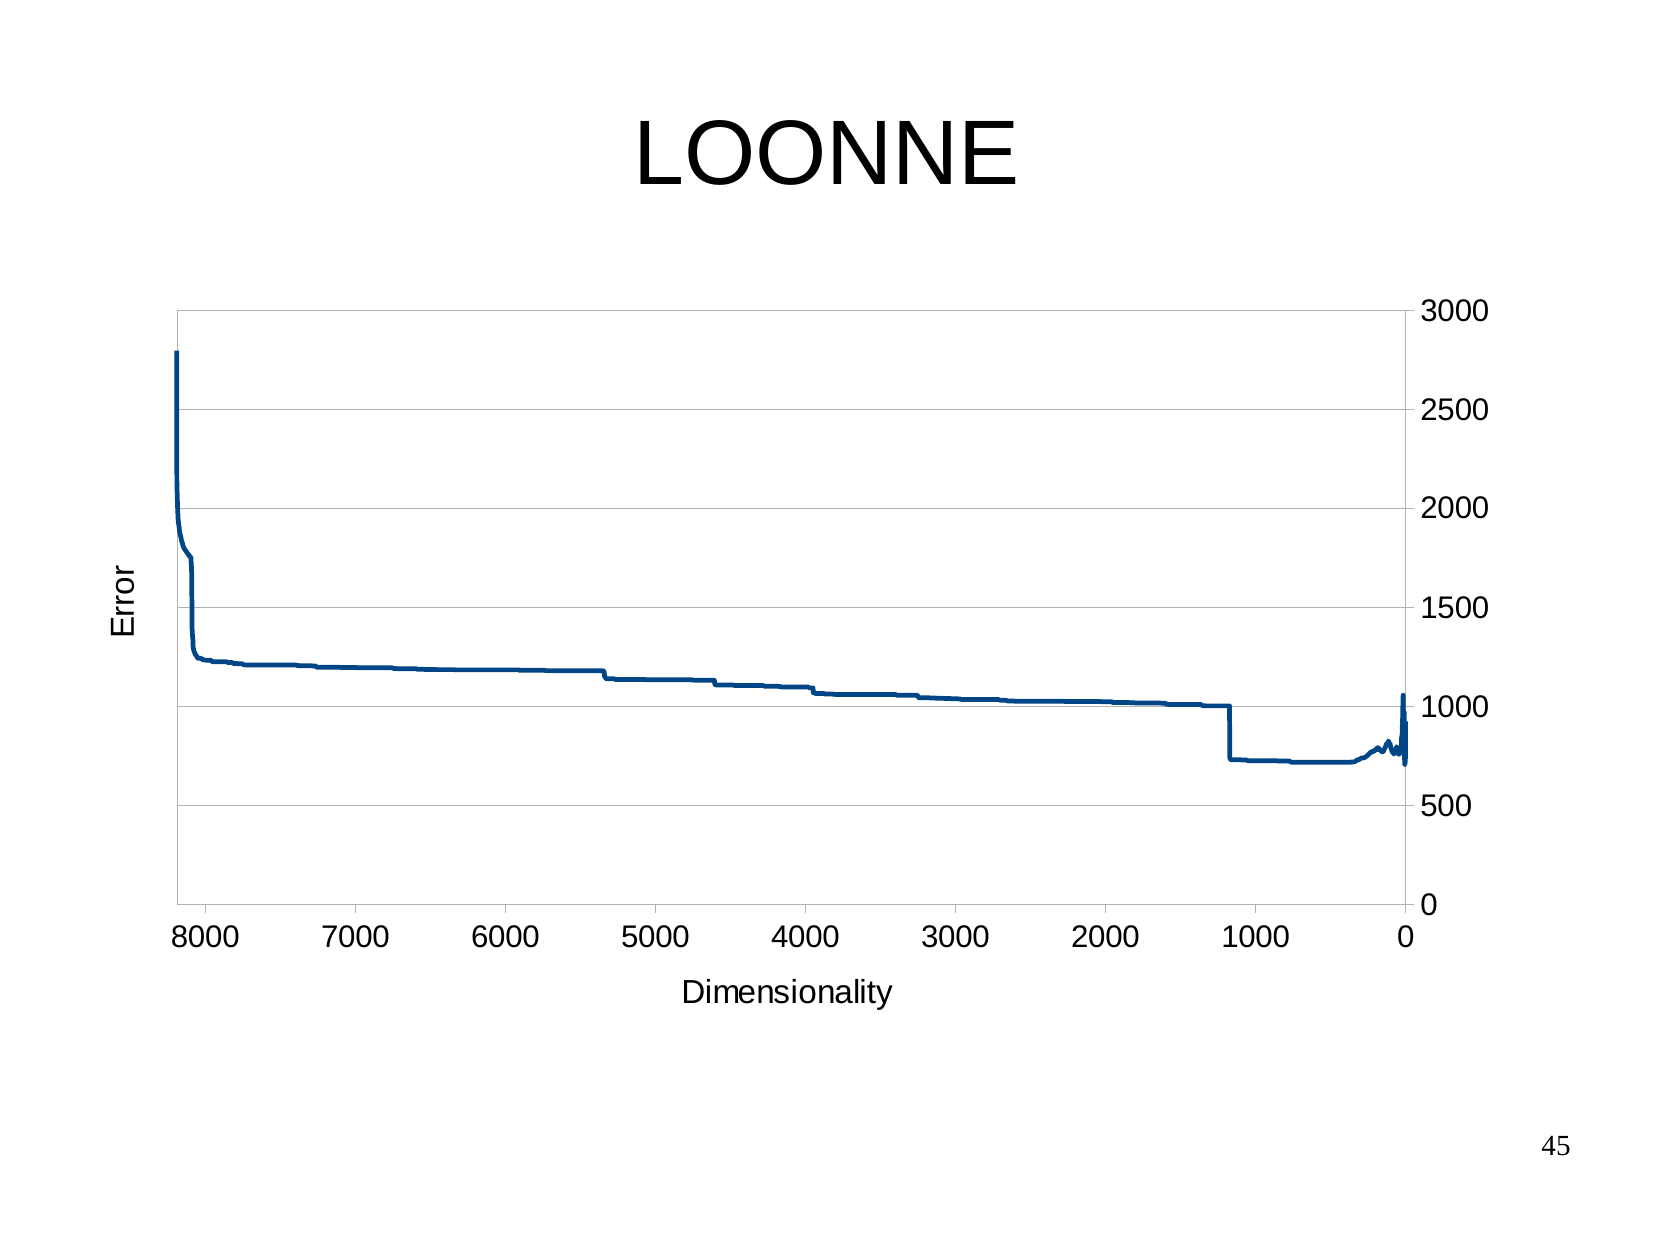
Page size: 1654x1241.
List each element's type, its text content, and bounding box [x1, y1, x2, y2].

picture [675, 964, 901, 1021]
title LOONNE [82, 49, 1571, 257]
picture [93, 559, 151, 646]
picture [170, 292, 1490, 954]
